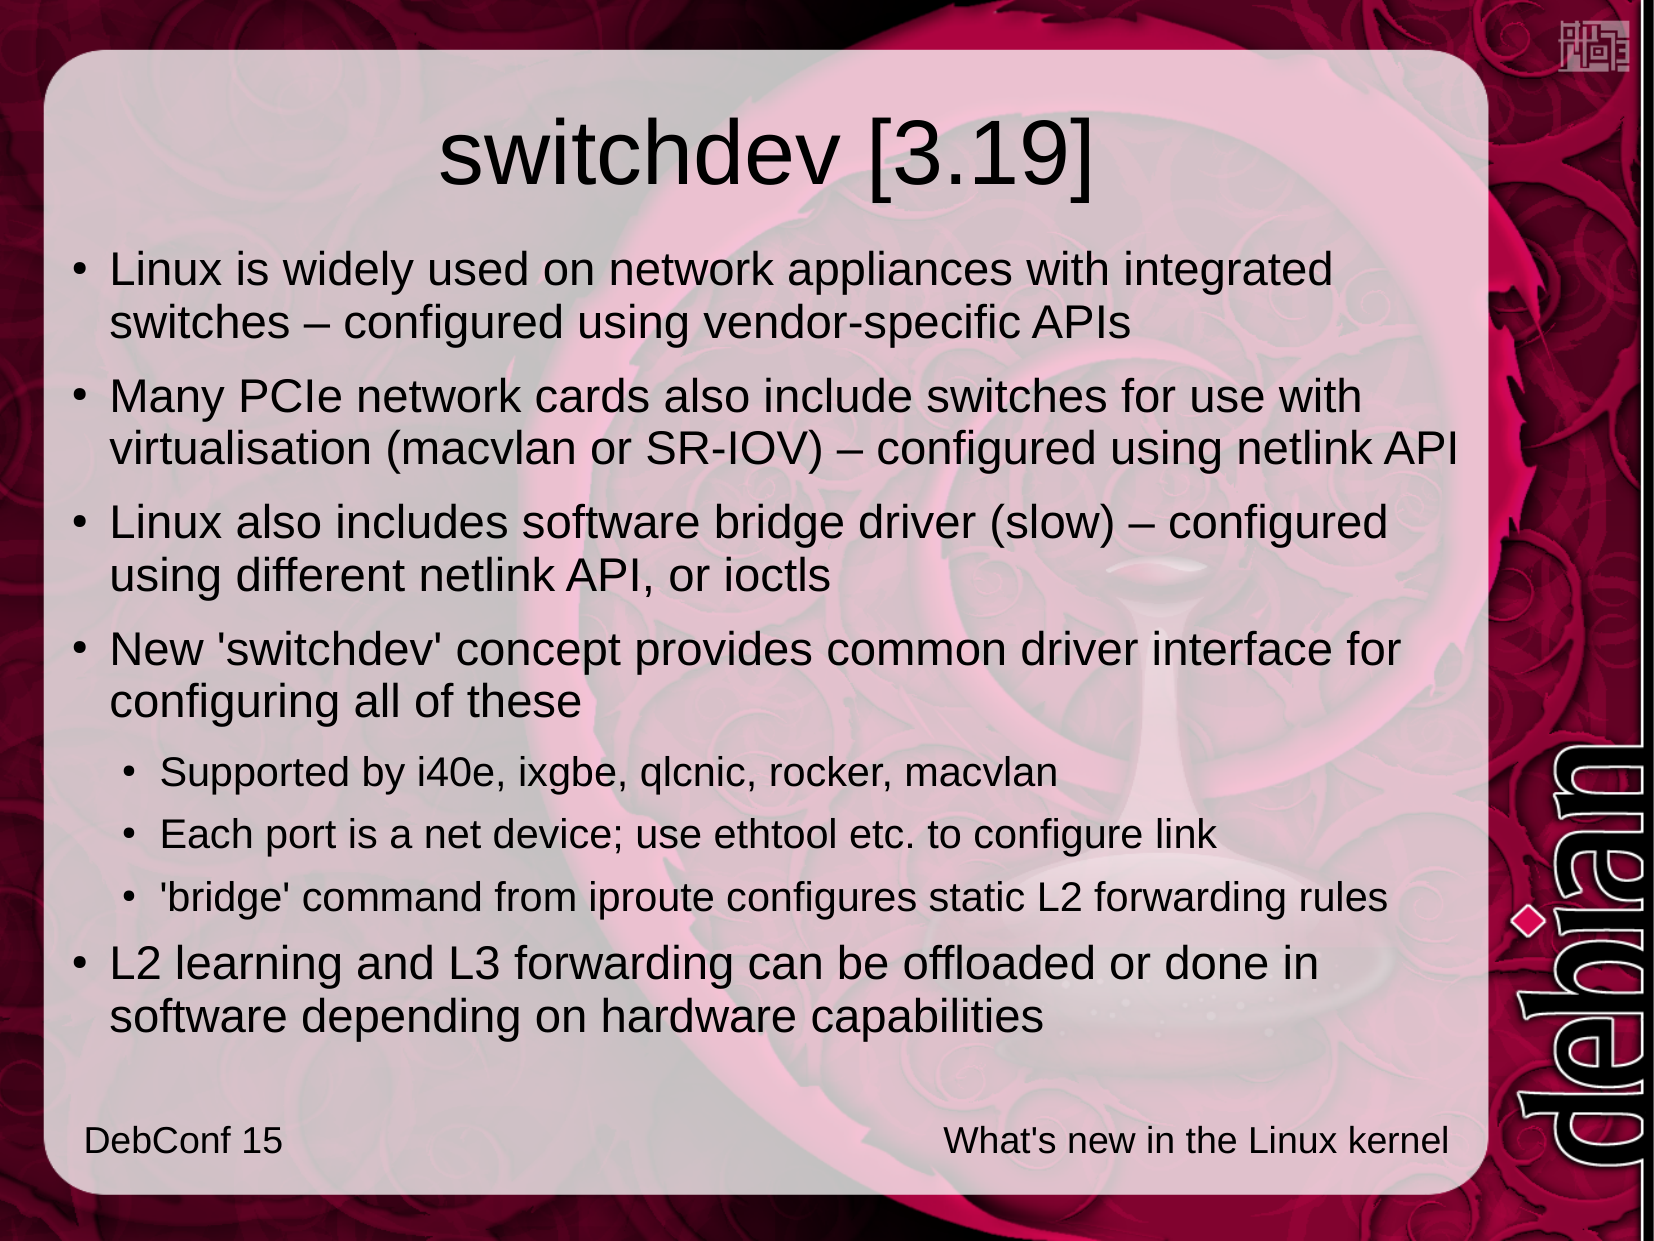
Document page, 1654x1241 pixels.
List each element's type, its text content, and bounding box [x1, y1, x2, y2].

title switchdev [3.19] [59, 49, 1477, 242]
list Linux is widely used on network appliances with integrated switches – configured using vendor-specific APIs Many PCIe network cards also include switches for use with virtualisation (macvlan or SR-IOV) – configured using netlink API Linux also includes software bridge driver (slow) – configured using different netlink API, or ioctls New 'switchdev' concept provides common driver interface for configuring all of these Supported by i40e, ixgbe, qlcnic, rocker, macvlan Each port is a net device; use ethtool etc. to configure link 'bridge' command from iproute configures static L2 forwarding rules L2 learning and L3 forwarding can be offloaded or done in software depending on hardware capabilities [59, 242, 1477, 1062]
picture [0, 0, 1654, 1241]
text_box DebConf 15 [68, 1112, 746, 1170]
text_box What's new in the Linux kernel [770, 1112, 1465, 1170]
